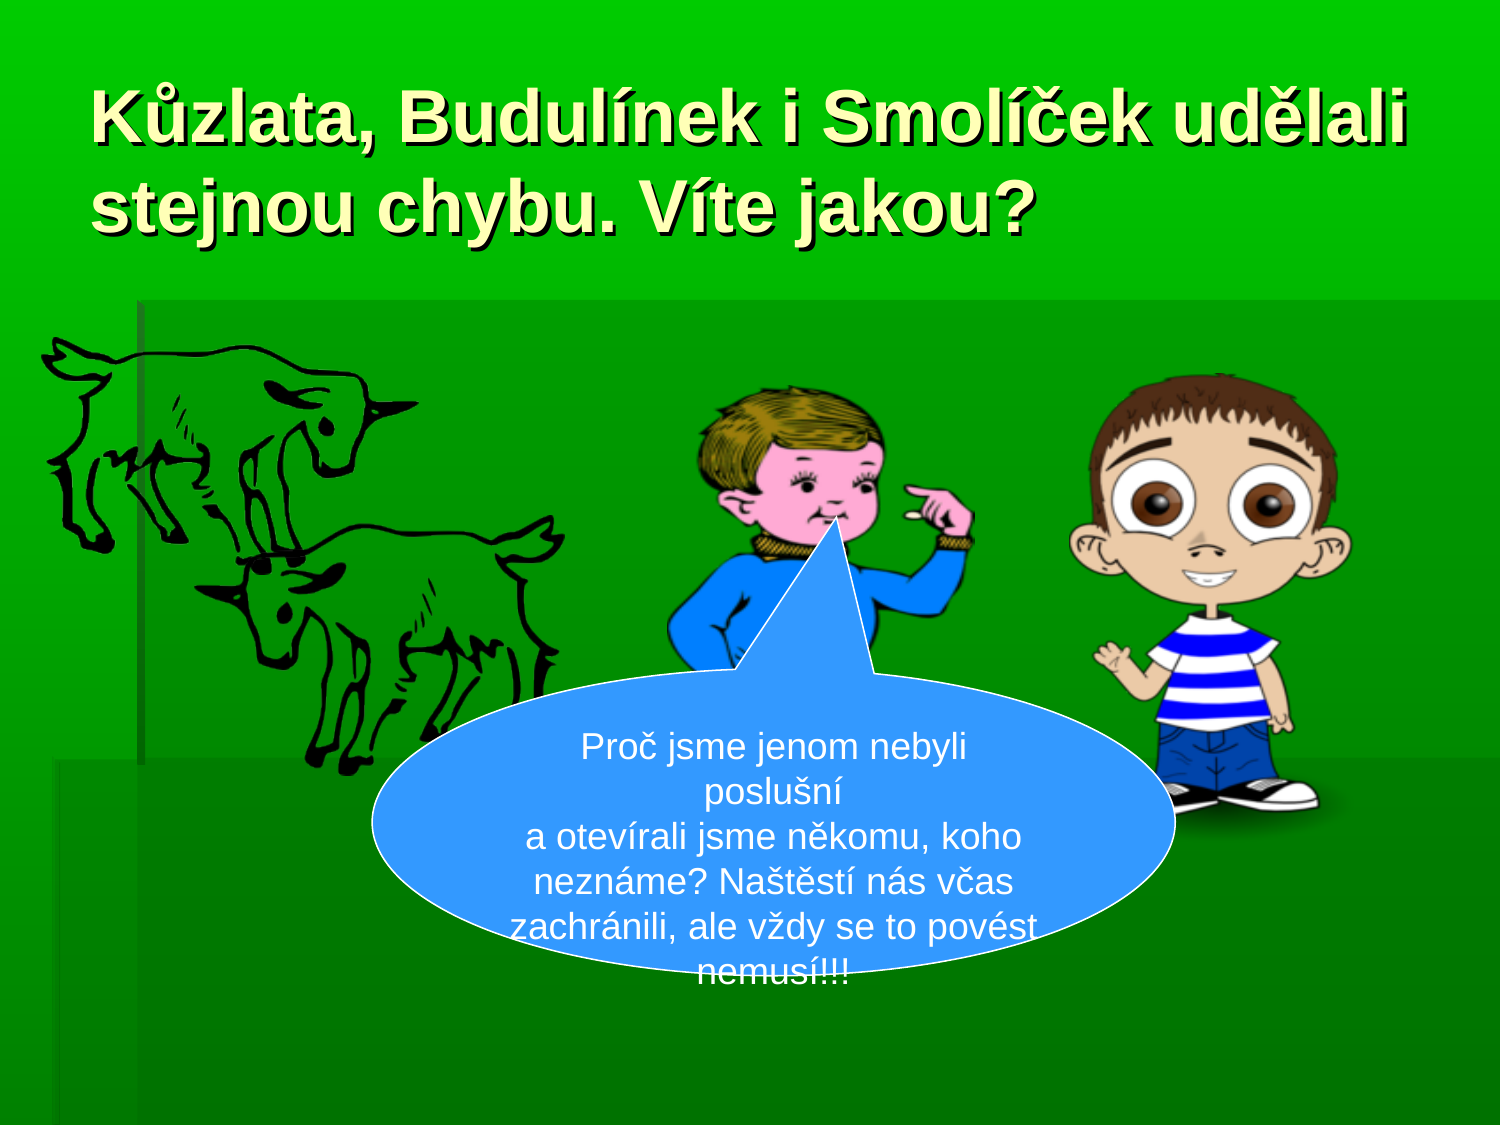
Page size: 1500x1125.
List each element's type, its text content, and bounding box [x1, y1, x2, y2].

picture [667, 385, 975, 689]
picture [1069, 373, 1361, 846]
text_box Proč jsme jenom nebyli poslušní a otevírali jsme někomu, koho neznáme? Naštěstí nás včas zachránili, ale vždy se to povést nemusí!!! [372, 517, 1176, 976]
title Kůzlata, Budulínek i Smolíček udělali stejnou chybu. Víte jakou? [75, 40, 1451, 276]
picture [41, 337, 565, 776]
